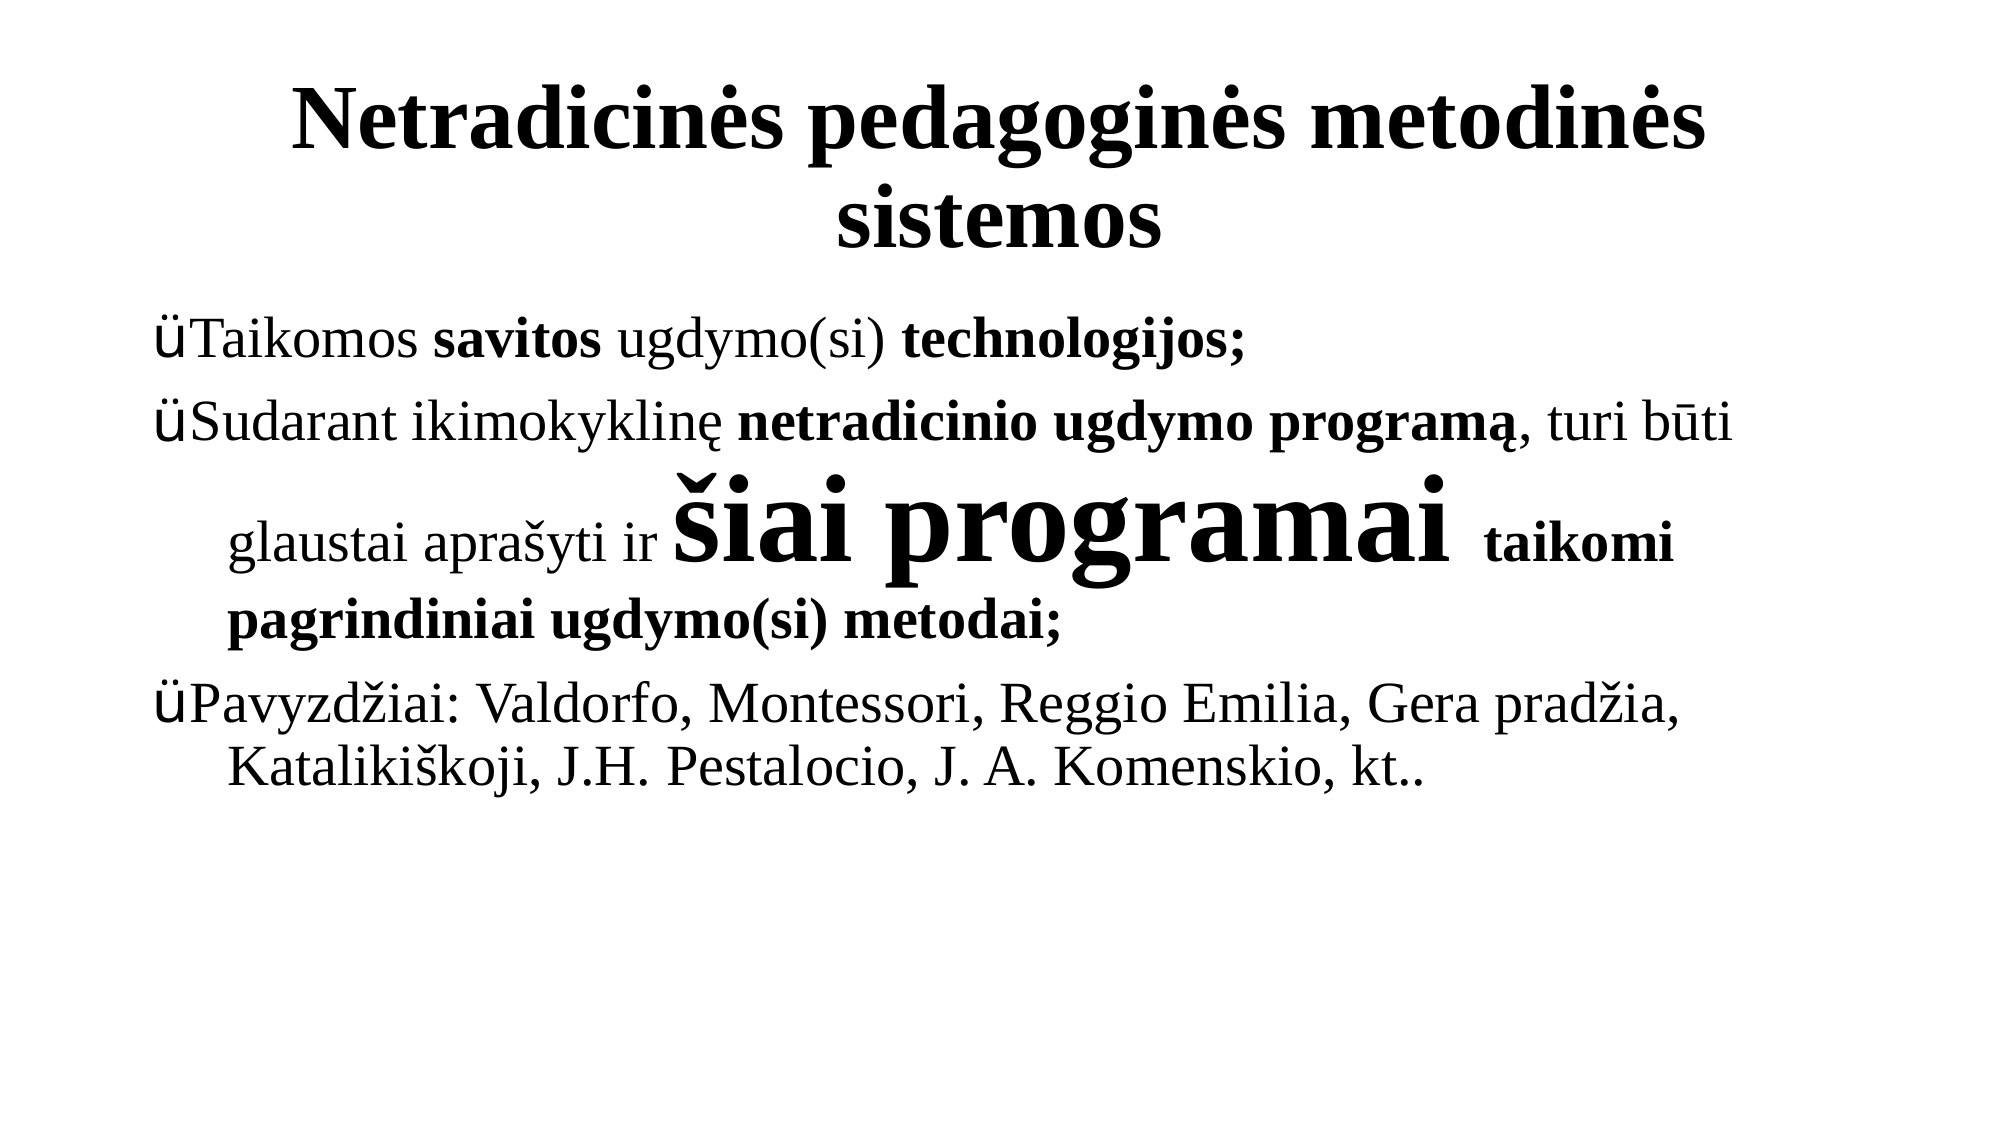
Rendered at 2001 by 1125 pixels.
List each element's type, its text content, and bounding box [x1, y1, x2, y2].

title Netradicinės pedagoginės metodinės sistemos [137, 59, 1863, 278]
list Taikomos savitos ugdymo(si) technologijos; Sudarant ikimokyklinę netradicinio ugdymo programą, turi būti glaustai aprašyti ir šiai programai taikomi pagrindiniai ugdymo(si) metodai; Pavyzdžiai: Valdorfo, Montessori, Reggio Emilia, Gera pradžia, Katalikiškoji, J.H. Pestalocio, J. A. Komenskio, kt.. [137, 299, 1863, 1014]
